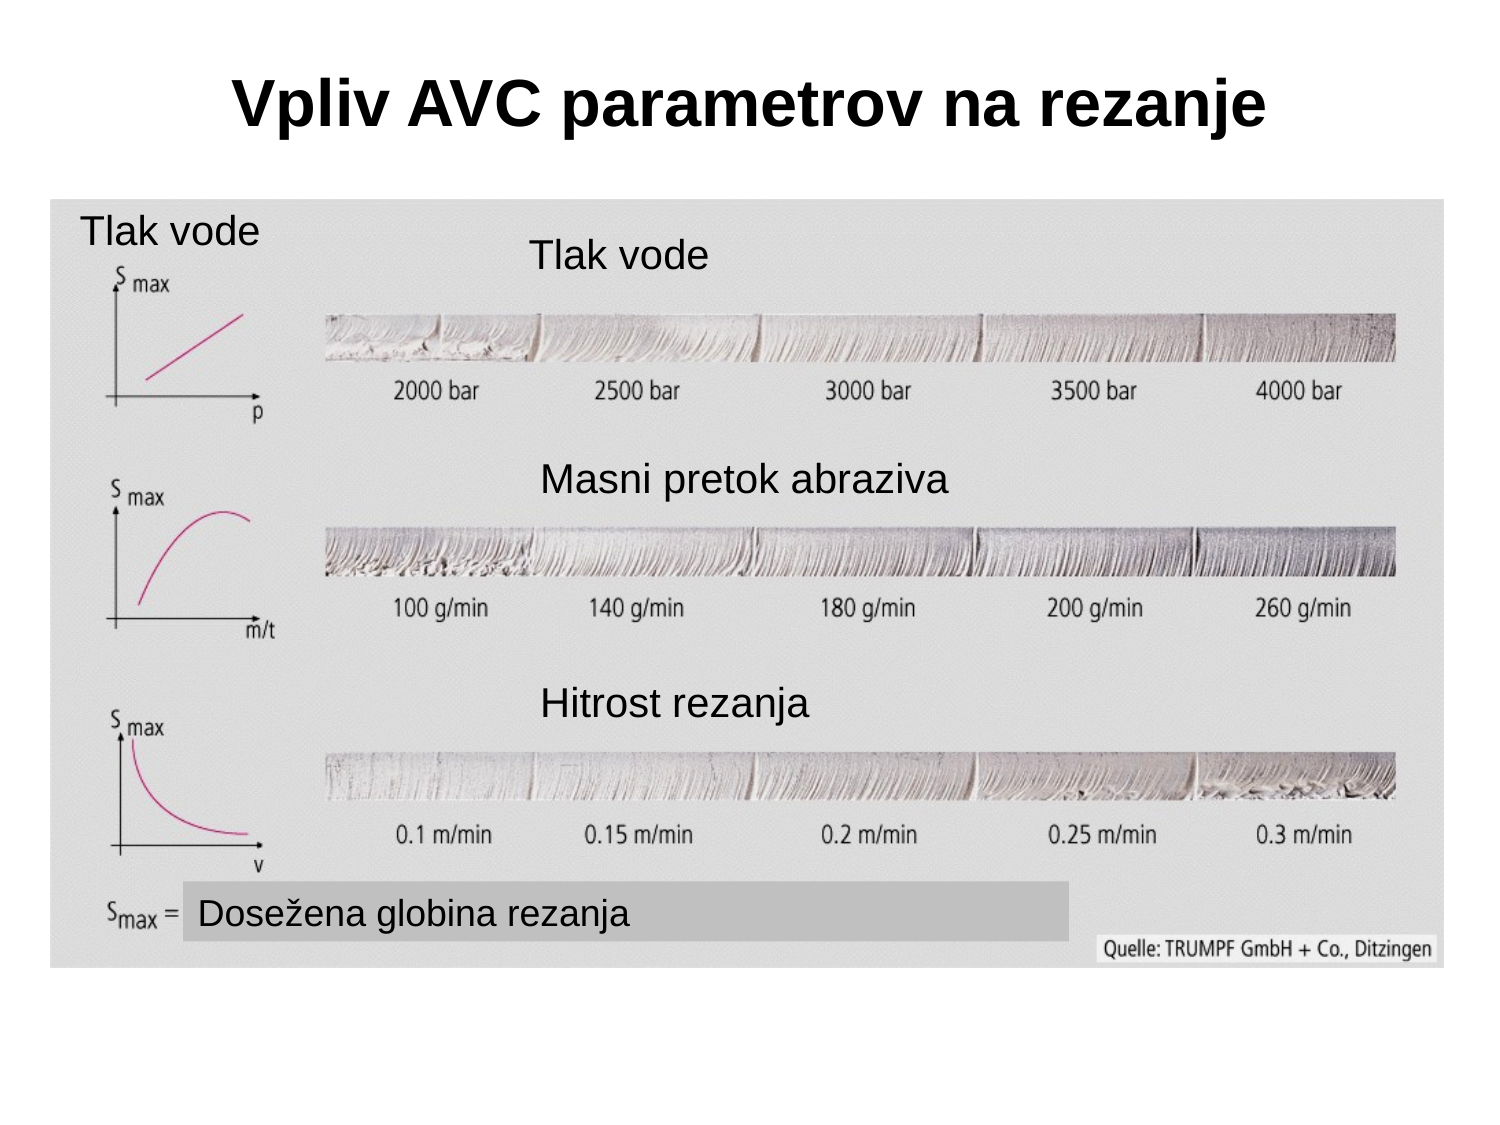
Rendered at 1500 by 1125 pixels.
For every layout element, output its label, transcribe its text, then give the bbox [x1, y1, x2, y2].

text_box Hitrost rezanja [525, 668, 951, 734]
picture [50, 199, 1444, 968]
text_box Tlak vode [64, 196, 290, 262]
text_box Masni pretok abraziva [525, 444, 1069, 510]
title Vpliv AVC parametrov na rezanje [112, 37, 1388, 163]
text_box Tlak vode [513, 220, 739, 285]
text_box Dosežena globina rezanja [183, 881, 1069, 942]
